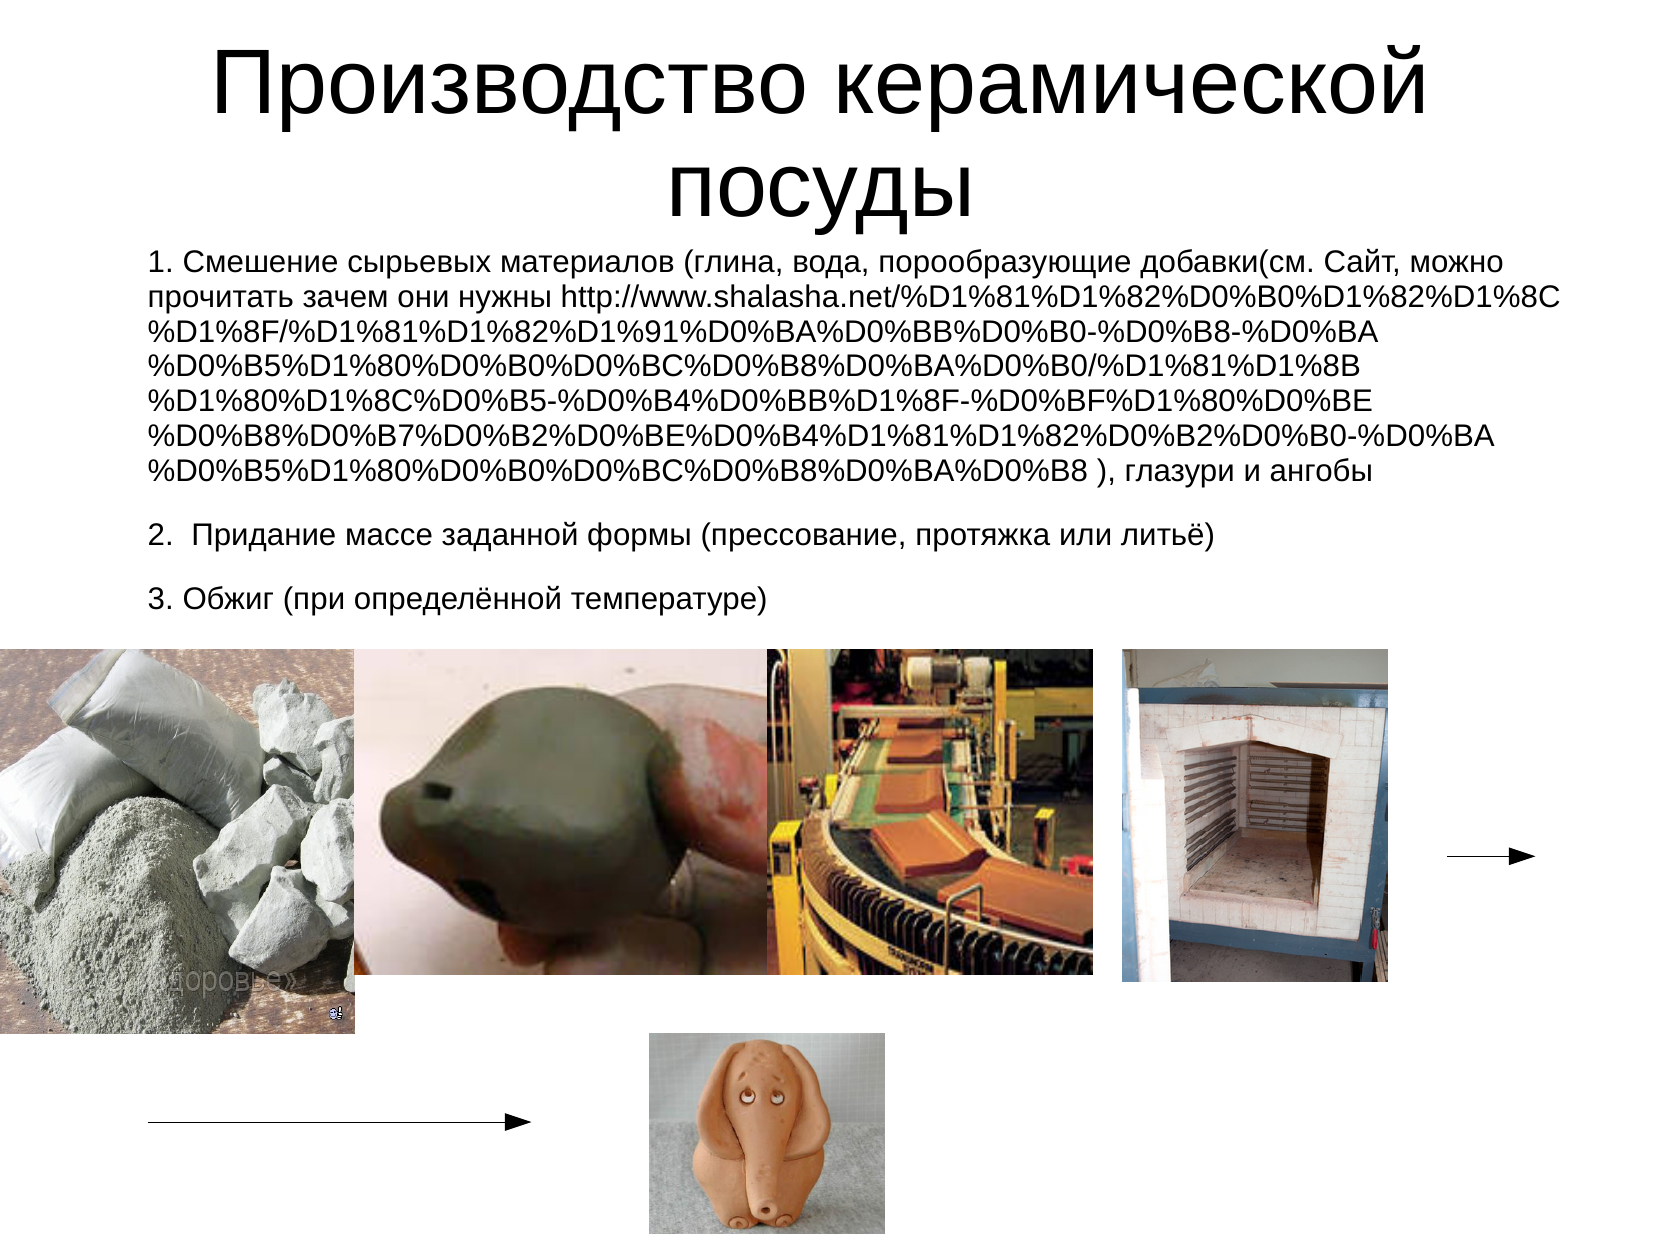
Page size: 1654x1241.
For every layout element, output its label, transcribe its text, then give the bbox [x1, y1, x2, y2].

picture [0, 649, 1093, 1034]
picture [1122, 649, 1388, 982]
title Производство керамической посуды [76, 29, 1565, 237]
list 1. Смешение сырьевых материалов (глина, вода, порообразующие добавки(см. Сайт, можно прочитать зачем они нужны http://www.shalasha.net/%D1%81%D1%82%D0%B0%D1%82%D1%8C%D1%8F/%D1%81%D1%82%D1%91%D0%BA%D0%BB%D0%B0-%D0%B8-%D0%BA%D0%B5%D1%80%D0%B0%D0%BC%D0%B8%D0%BA%D0%B0/%D1%81%D1%8B%D1%80%D1%8C%D0%B5-%D0%B4%D0%BB%D1%8F-%D0%BF%D1%80%D0%BE%D0%B8%D0%B7%D0%B2%D0%BE%D0%B4%D1%81%D1%82%D0%B2%D0%B0-%D0%BA%D0%B5%D1%80%D0%B0%D0%BC%D0%B8%D0%BA%D0%B8 ), глазури и ангобы 2. Придание массе заданной формы (прессование, протяжка или литьё) 3. Обжиг (при определённой температуре) [76, 244, 1565, 1063]
picture [649, 1033, 885, 1234]
